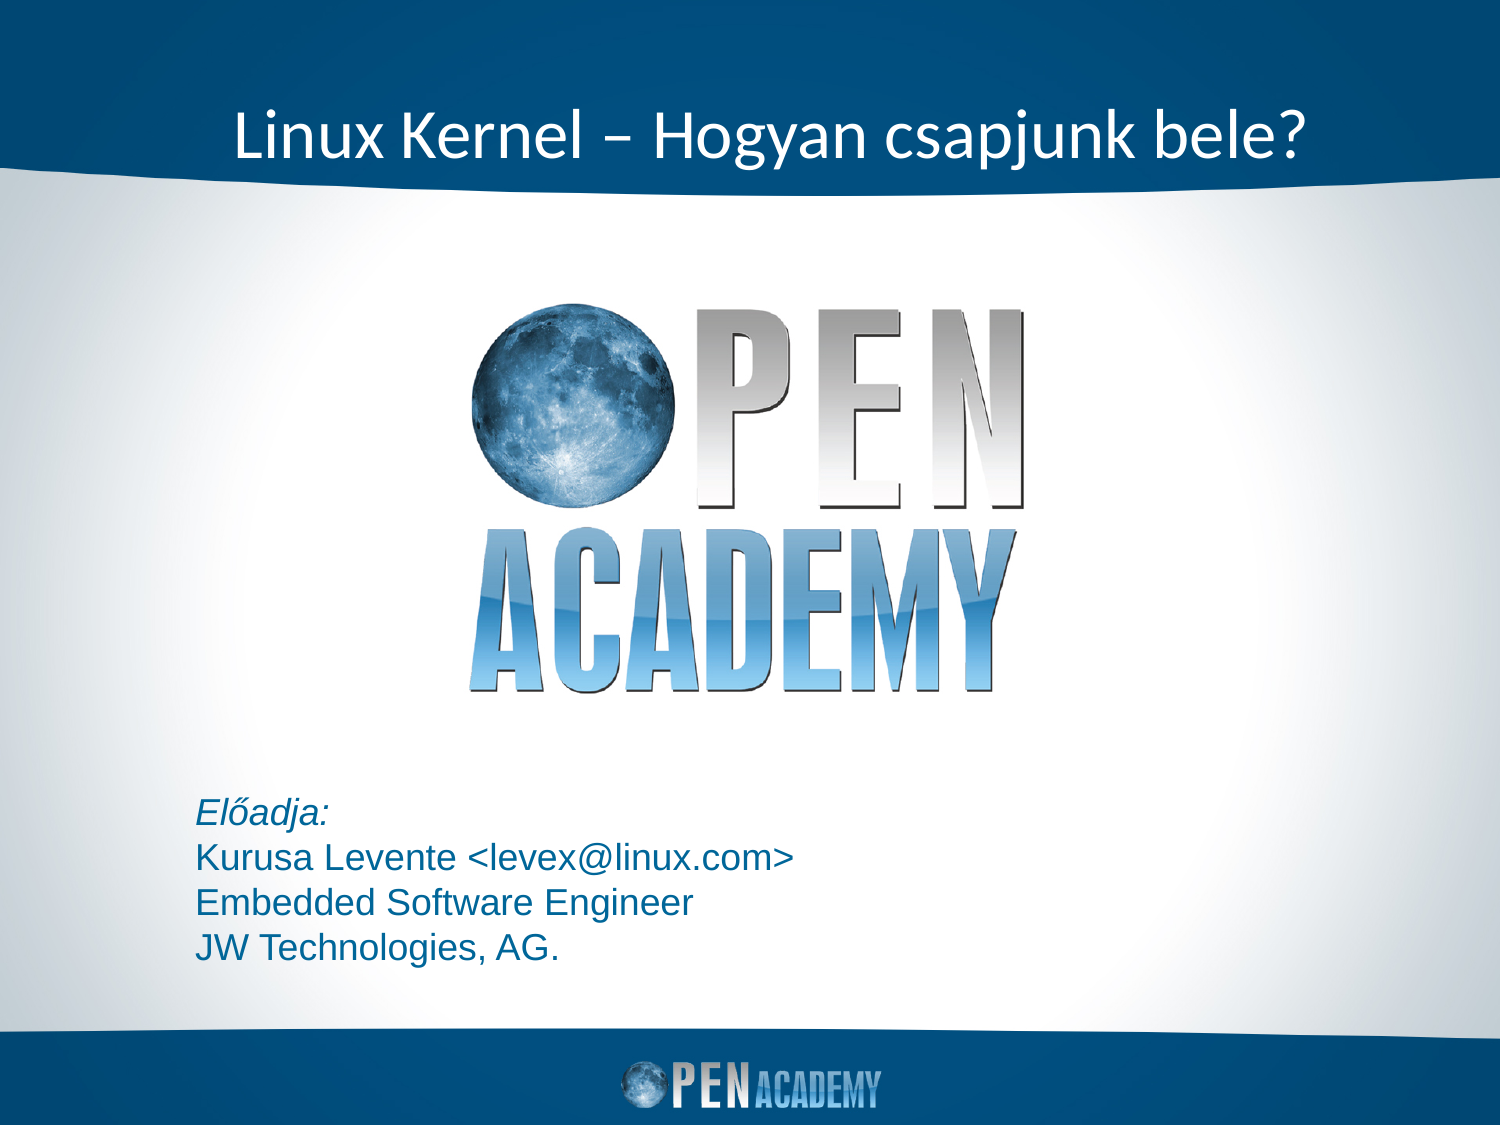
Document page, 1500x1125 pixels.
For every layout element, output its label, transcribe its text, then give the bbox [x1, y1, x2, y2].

picture [0, 0, 1500, 1125]
subtitle Előadja: Kurusa Levente <levex@linux.com> Embedded Software Engineer JW Technologies, AG. [180, 780, 904, 1021]
title Linux Kernel – Hogyan csapjunk bele? [210, 32, 1335, 180]
